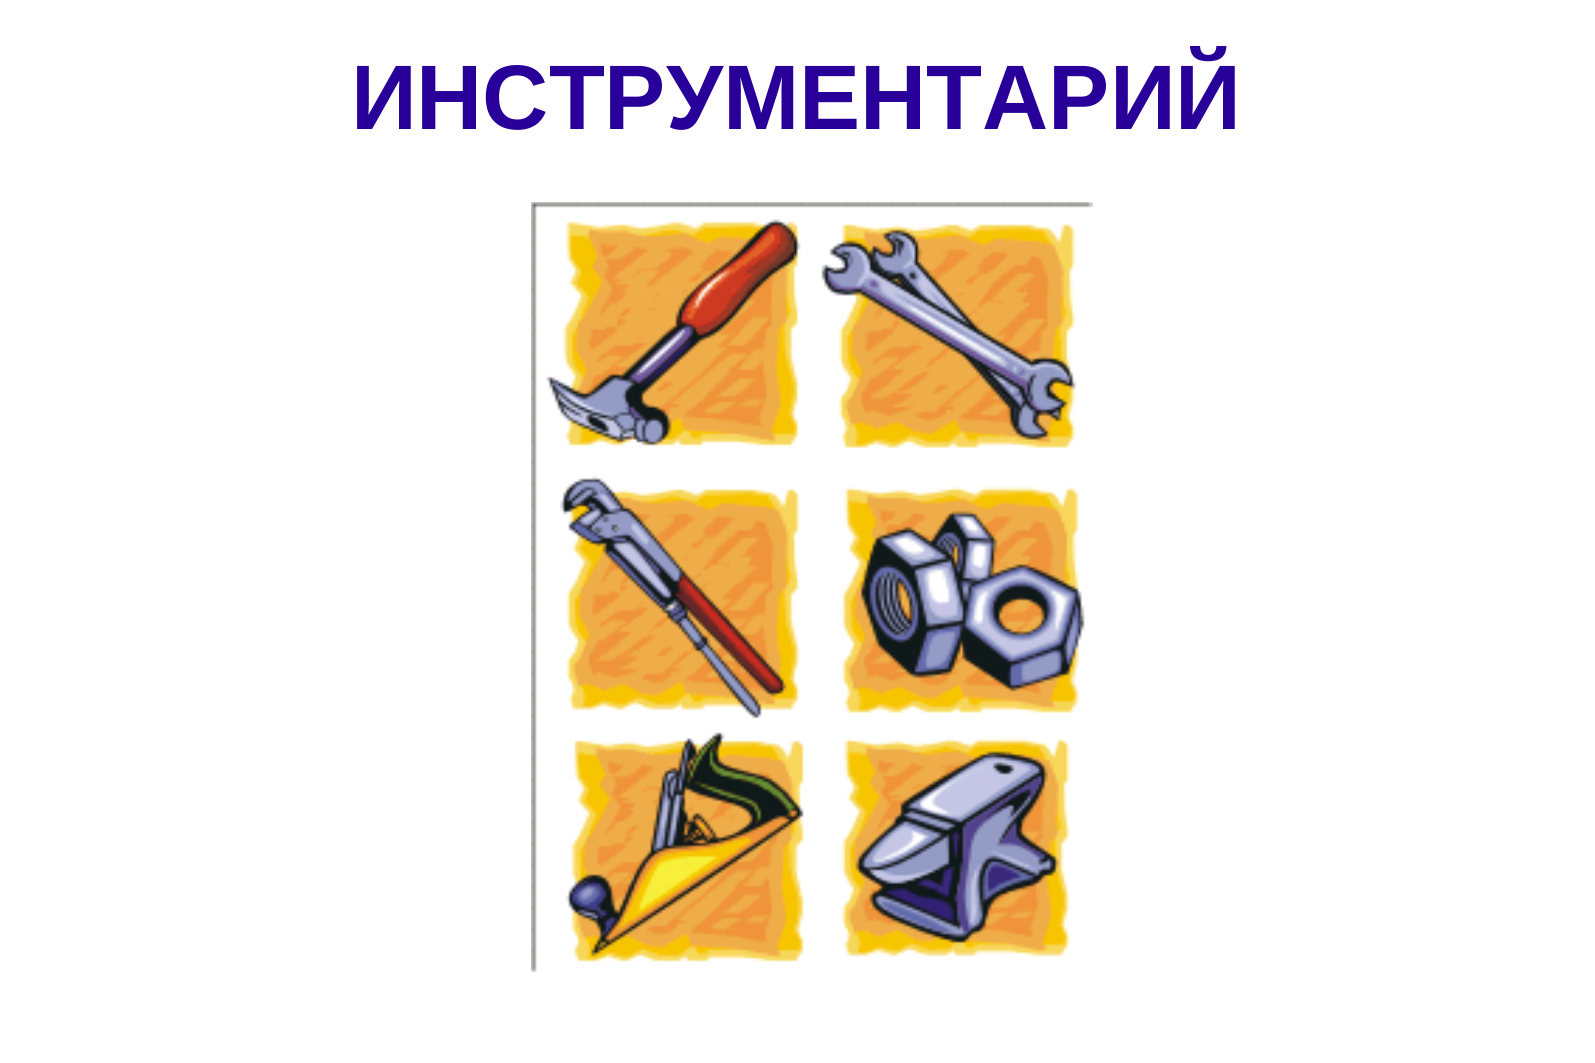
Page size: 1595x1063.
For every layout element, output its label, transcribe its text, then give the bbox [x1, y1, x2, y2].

picture [531, 371, 1093, 975]
text_box ИНСТРУМЕНТАРИЙ [59, 39, 1536, 371]
